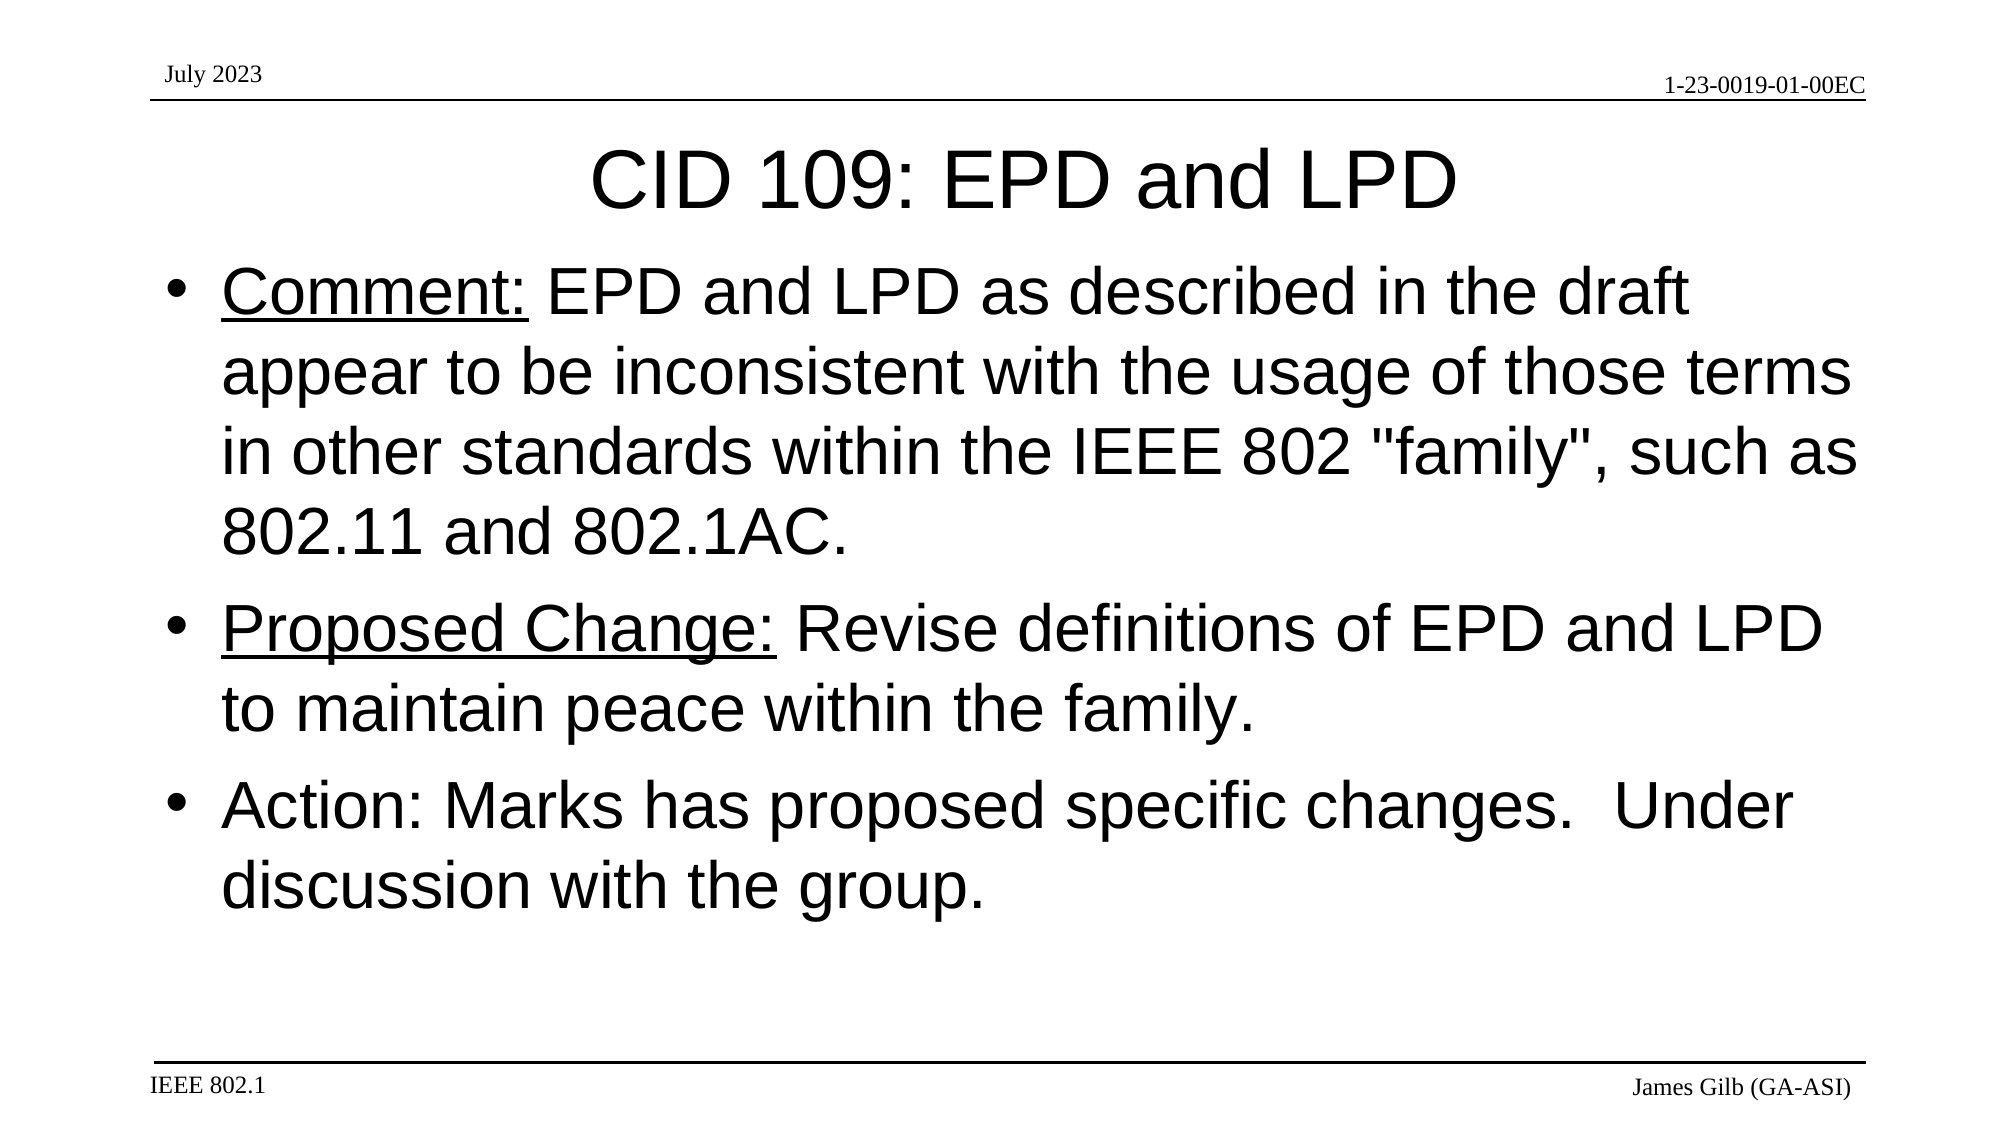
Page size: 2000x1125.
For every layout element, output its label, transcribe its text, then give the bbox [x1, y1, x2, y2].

title CID 109: EPD and LPD [149, 112, 1900, 238]
list Comment: EPD and LPD as described in the draft appear to be inconsistent with the usage of those terms in other standards within the IEEE 802 "family", such as 802.11 and 802.1AC. Proposed Change: Revise definitions of EPD and LPD to maintain peace within the family. Action: Marks has proposed specific changes. Under discussion with the group. [150, 239, 1900, 1051]
